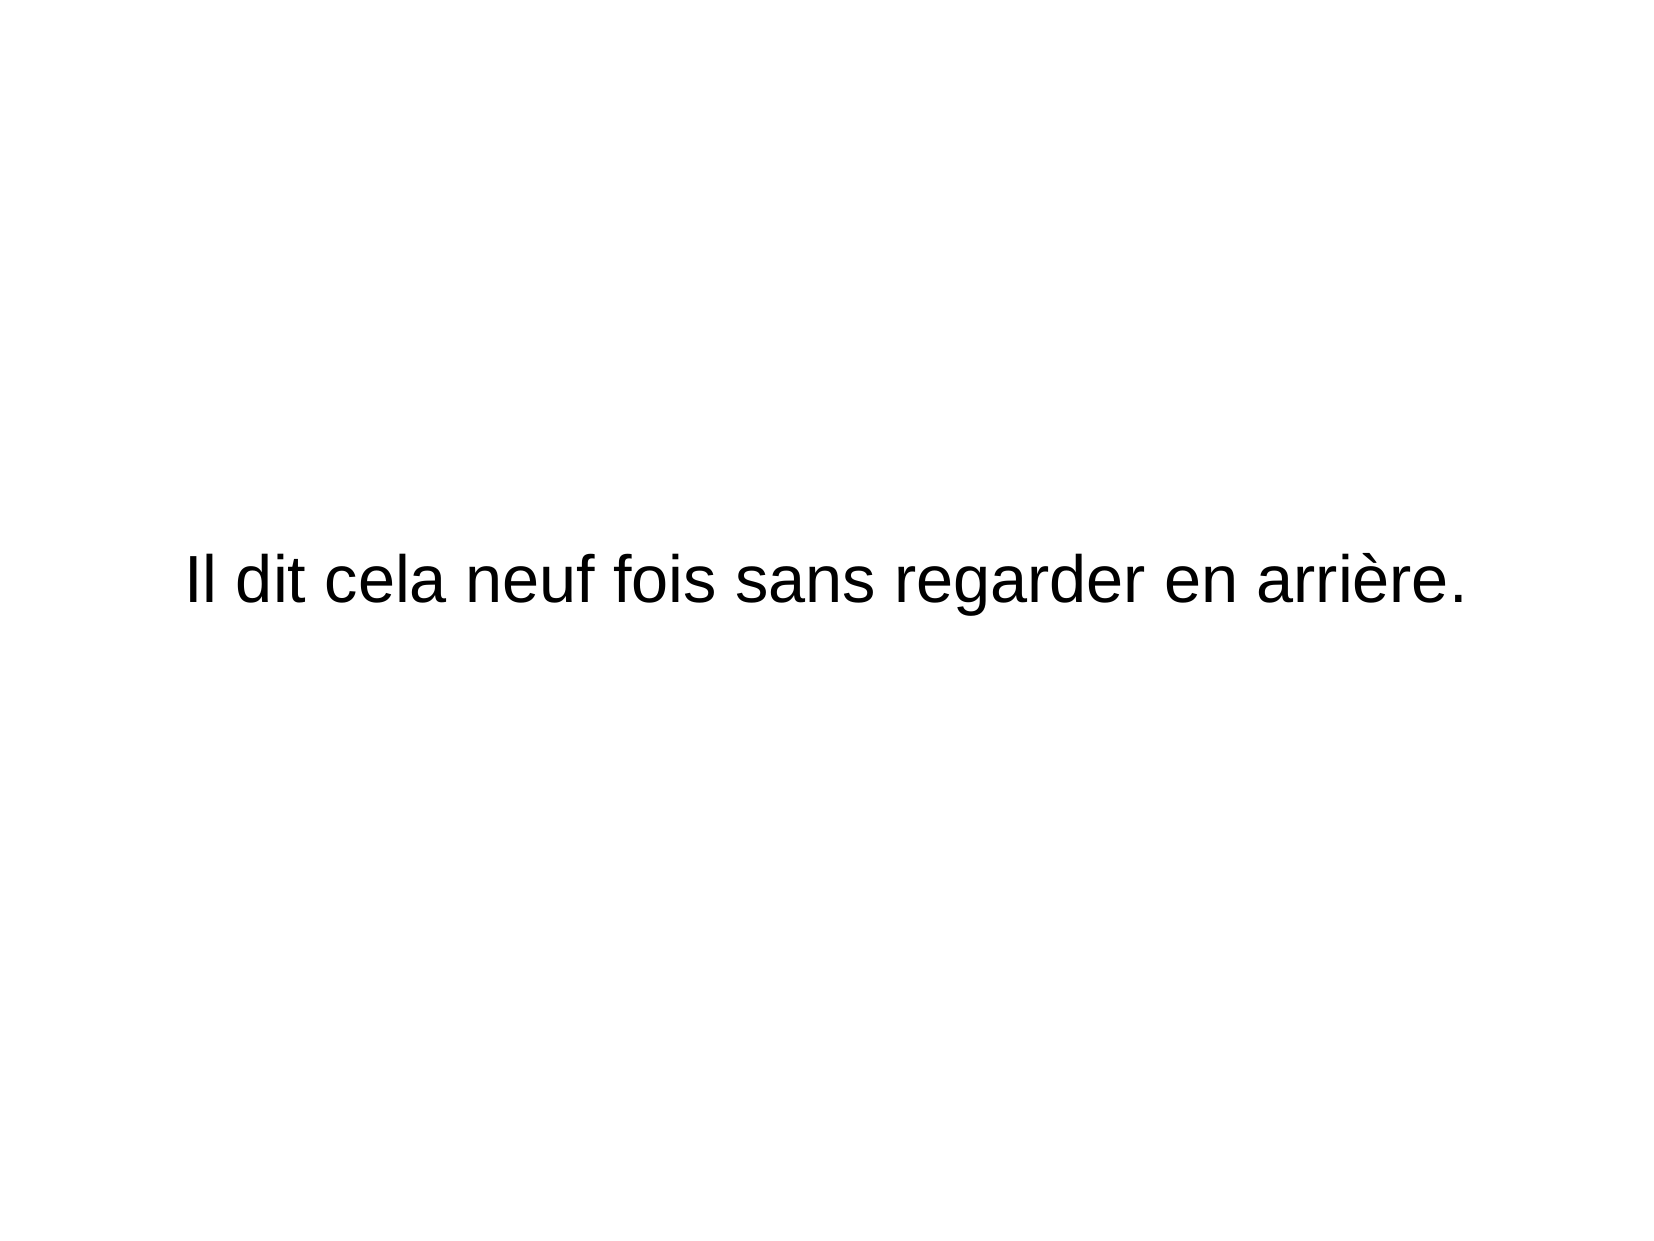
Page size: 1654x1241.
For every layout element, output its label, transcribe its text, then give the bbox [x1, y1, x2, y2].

subtitle Il dit cela neuf fois sans regarder en arrière. [82, 56, 1571, 1102]
